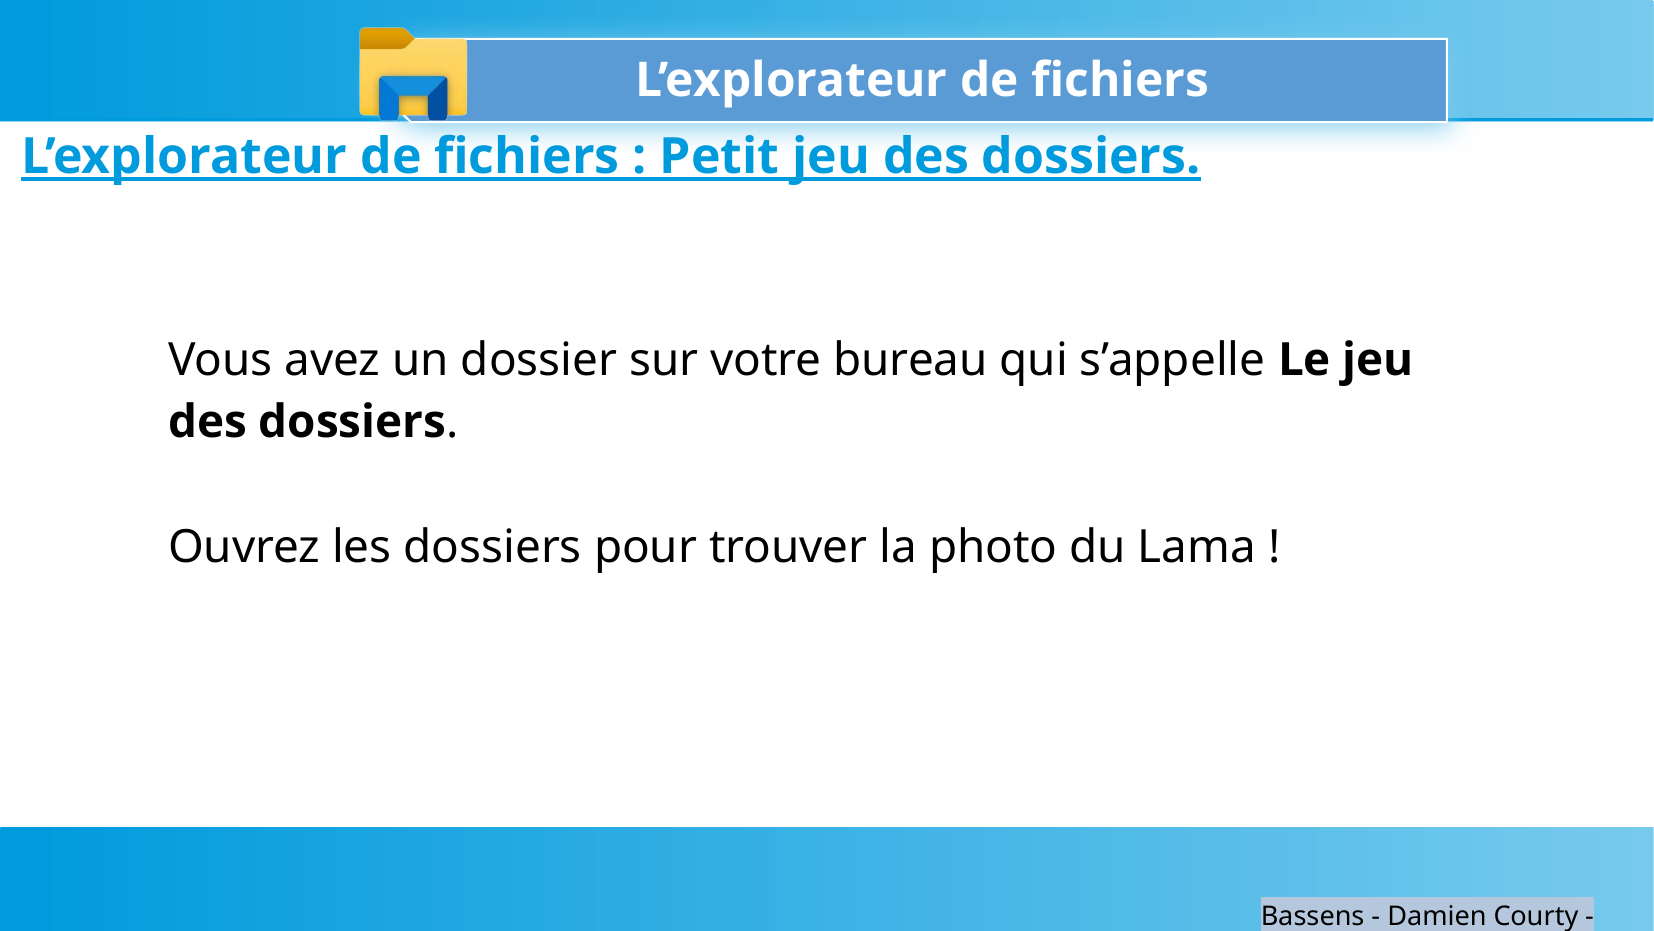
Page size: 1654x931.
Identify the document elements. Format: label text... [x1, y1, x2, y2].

text_box L’explorateur de fichiers [476, 38, 1447, 112]
text_box Bassens - Damien Courty - 2024 [1246, 889, 1654, 931]
picture [354, 21, 476, 125]
text_box Vous avez un dossier sur votre bureau qui s’appelle Le jeu des dossiers. Ouvrez les dossiers pour trouver la photo du Lama ! [153, 318, 1506, 656]
text_box L’explorateur de fichiers : Petit jeu des dossiers. [6, 112, 1565, 228]
